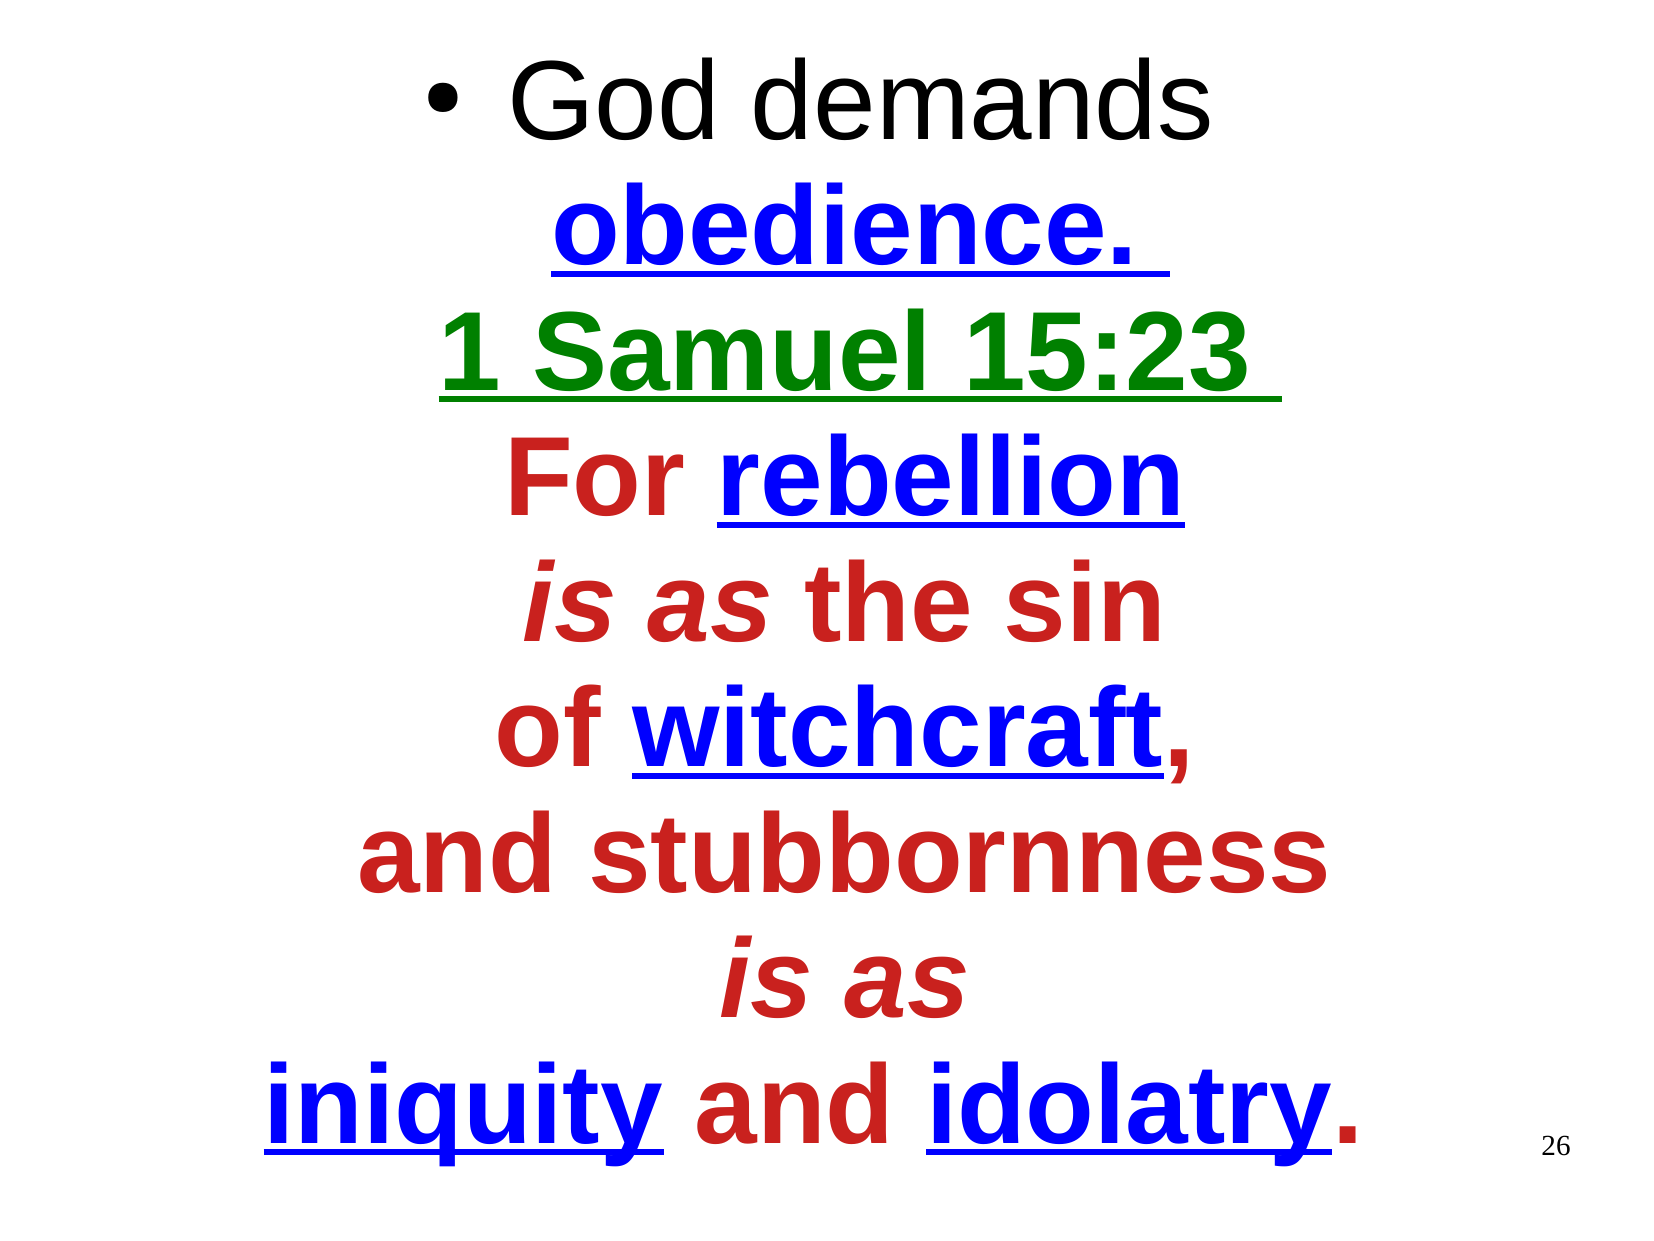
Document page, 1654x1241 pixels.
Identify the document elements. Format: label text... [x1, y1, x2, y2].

list God demands obedience. 1 Samuel 15:23 For rebellion is as the sin of witchcraft, and stubbornness is as iniquity and idolatry. [37, 37, 1613, 1201]
